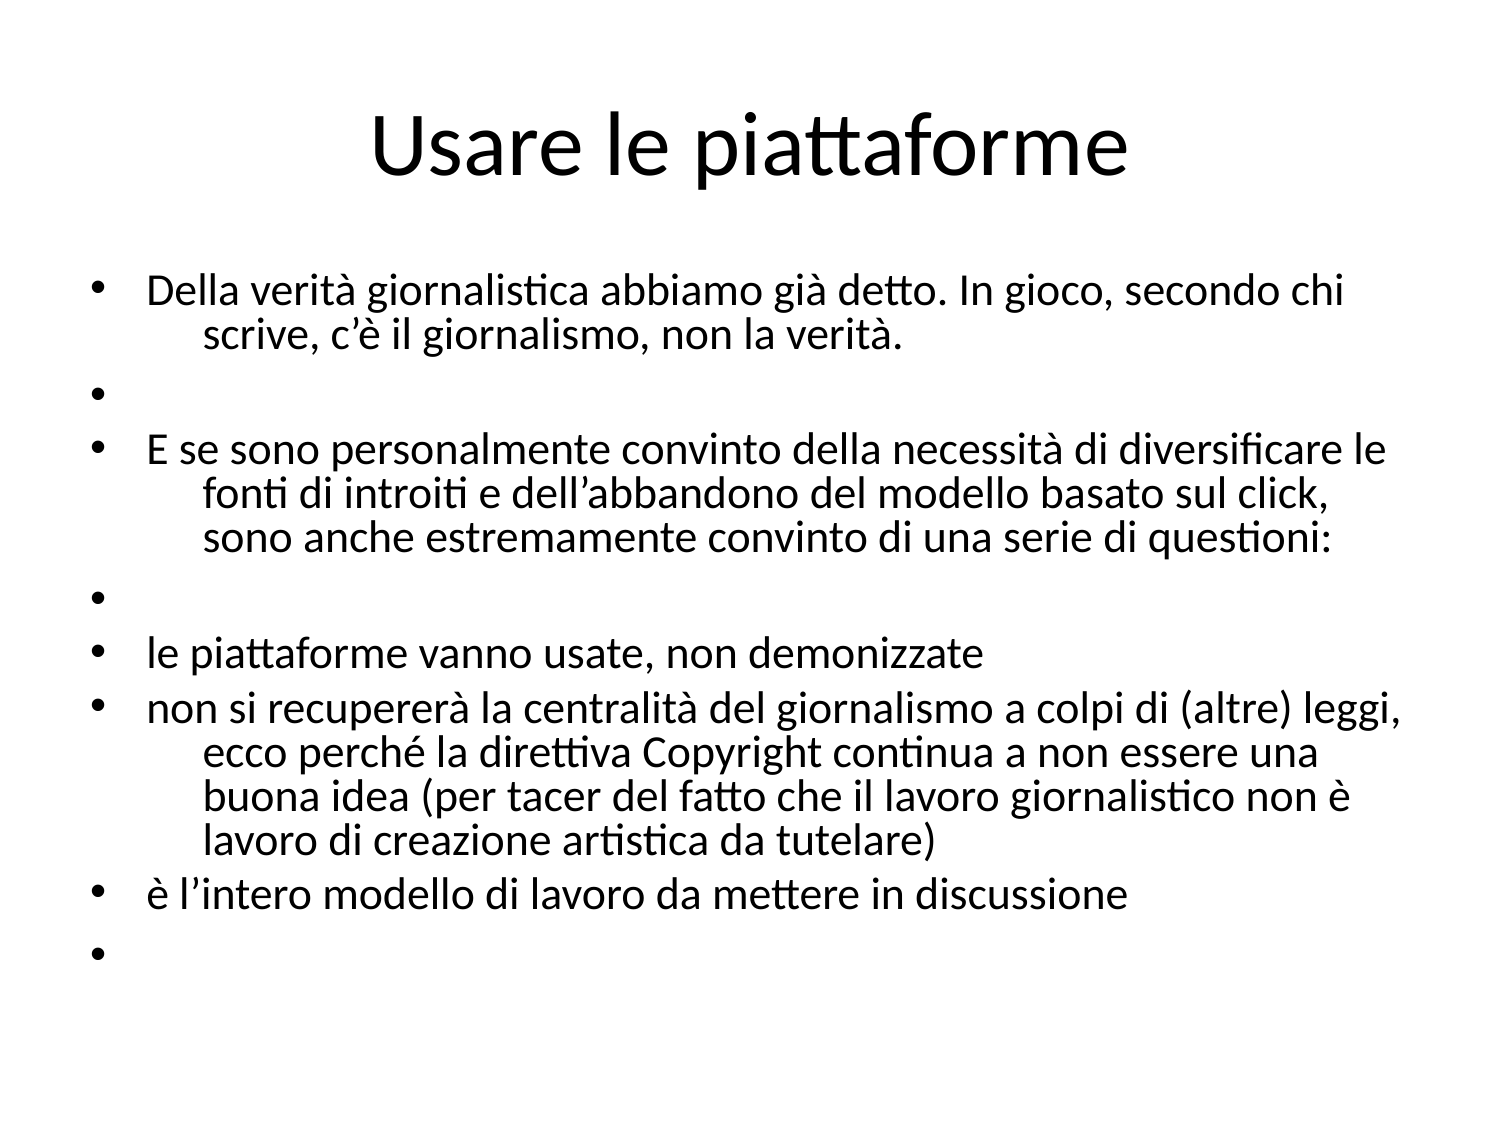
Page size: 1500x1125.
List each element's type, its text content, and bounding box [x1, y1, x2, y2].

title Usare le piattaforme [75, 45, 1426, 233]
list Della verità giornalistica abbiamo già detto. In gioco, secondo chi scrive, c’è il giornalismo, non la verità. E se sono personalmente convinto della necessità di diversificare le fonti di introiti e dell’abbandono del modello basato sul click, sono anche estremamente convinto di una serie di questioni: le piattaforme vanno usate, non demonizzate non si recupererà la centralità del giornalismo a colpi di (altre) leggi, ecco perché la direttiva Copyright continua a non essere una buona idea (per tacer del fatto che il lavoro giornalistico non è lavoro di creazione artistica da tutelare) è l’intero modello di lavoro da mettere in discussione [75, 262, 1426, 1005]
